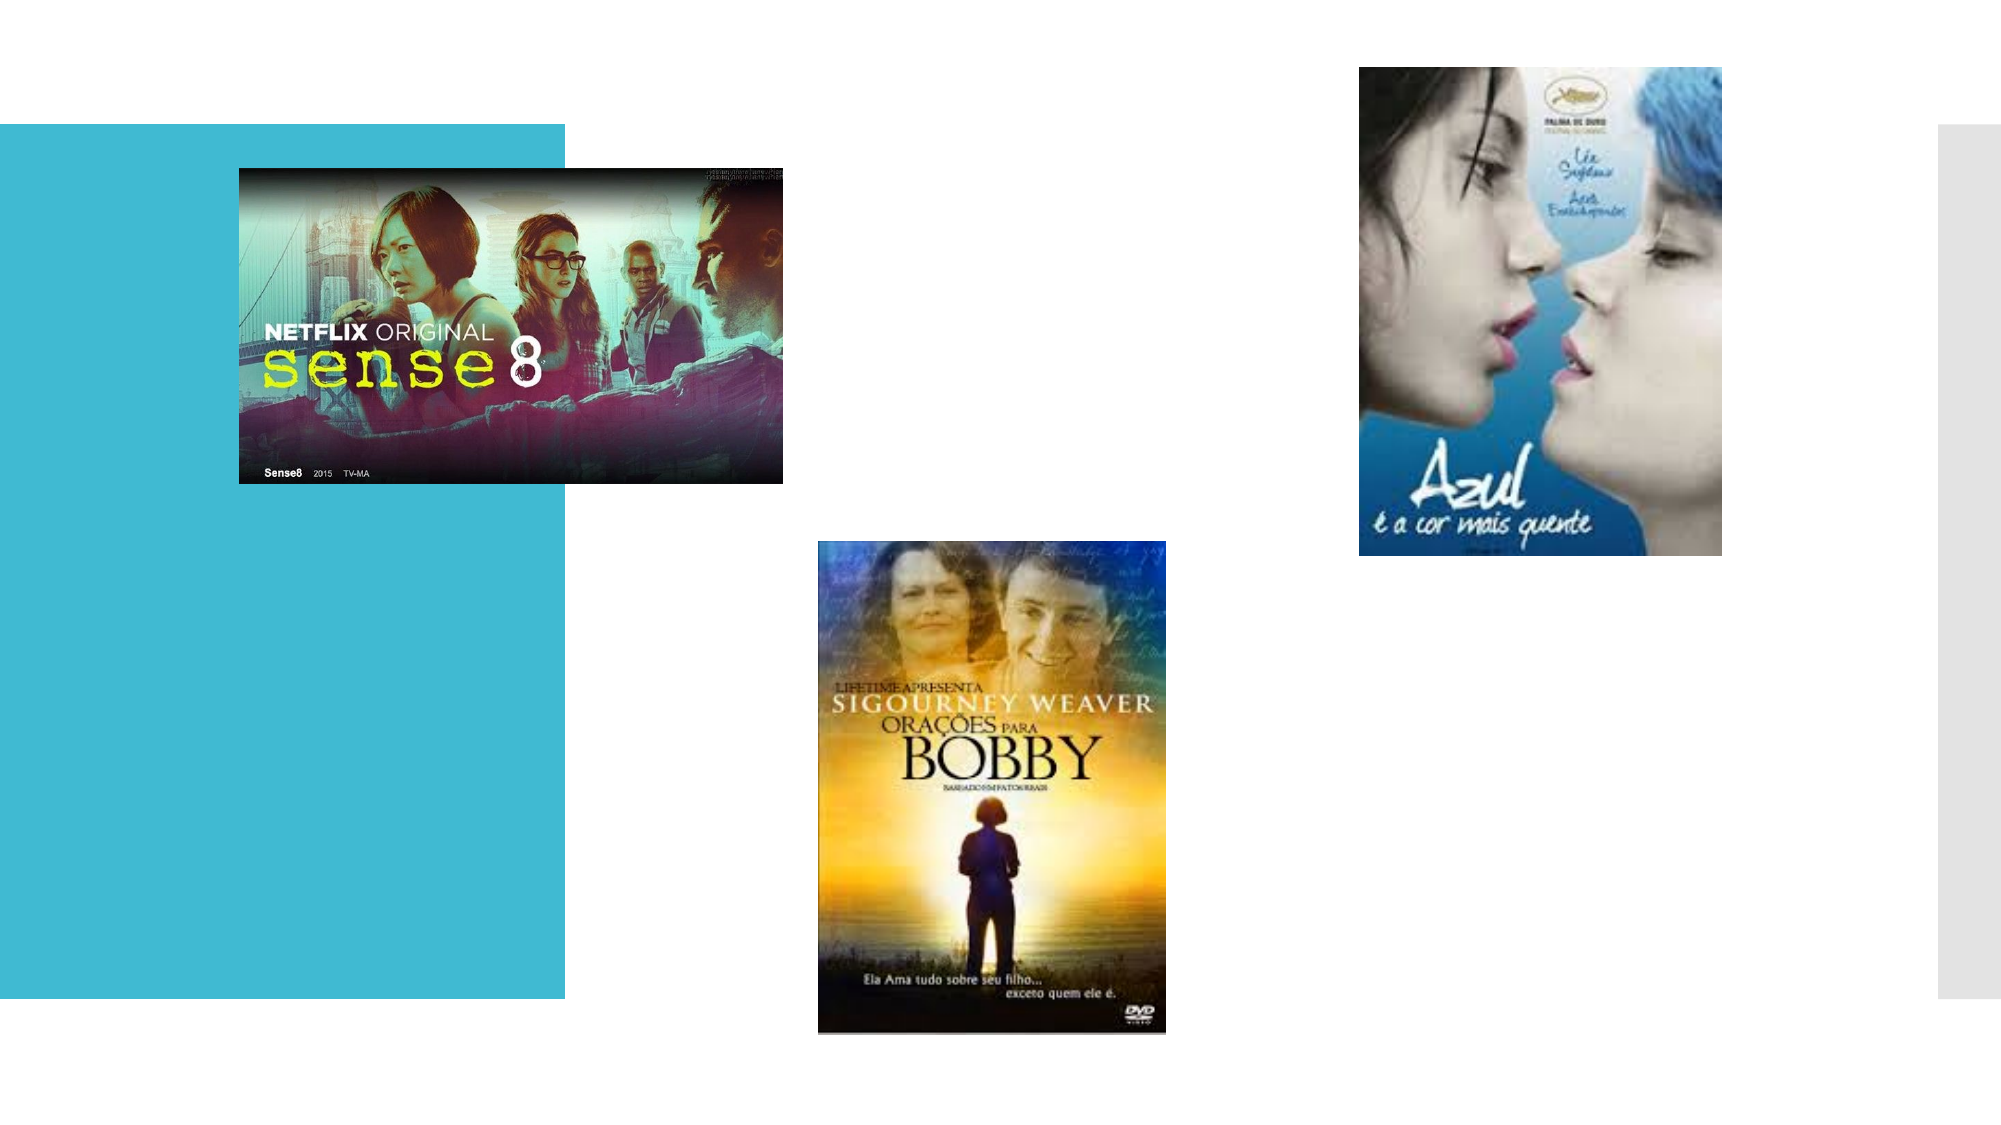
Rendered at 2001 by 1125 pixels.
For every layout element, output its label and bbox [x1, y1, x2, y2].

picture [818, 541, 1166, 1035]
picture [1359, 67, 1722, 556]
picture [239, 168, 783, 484]
